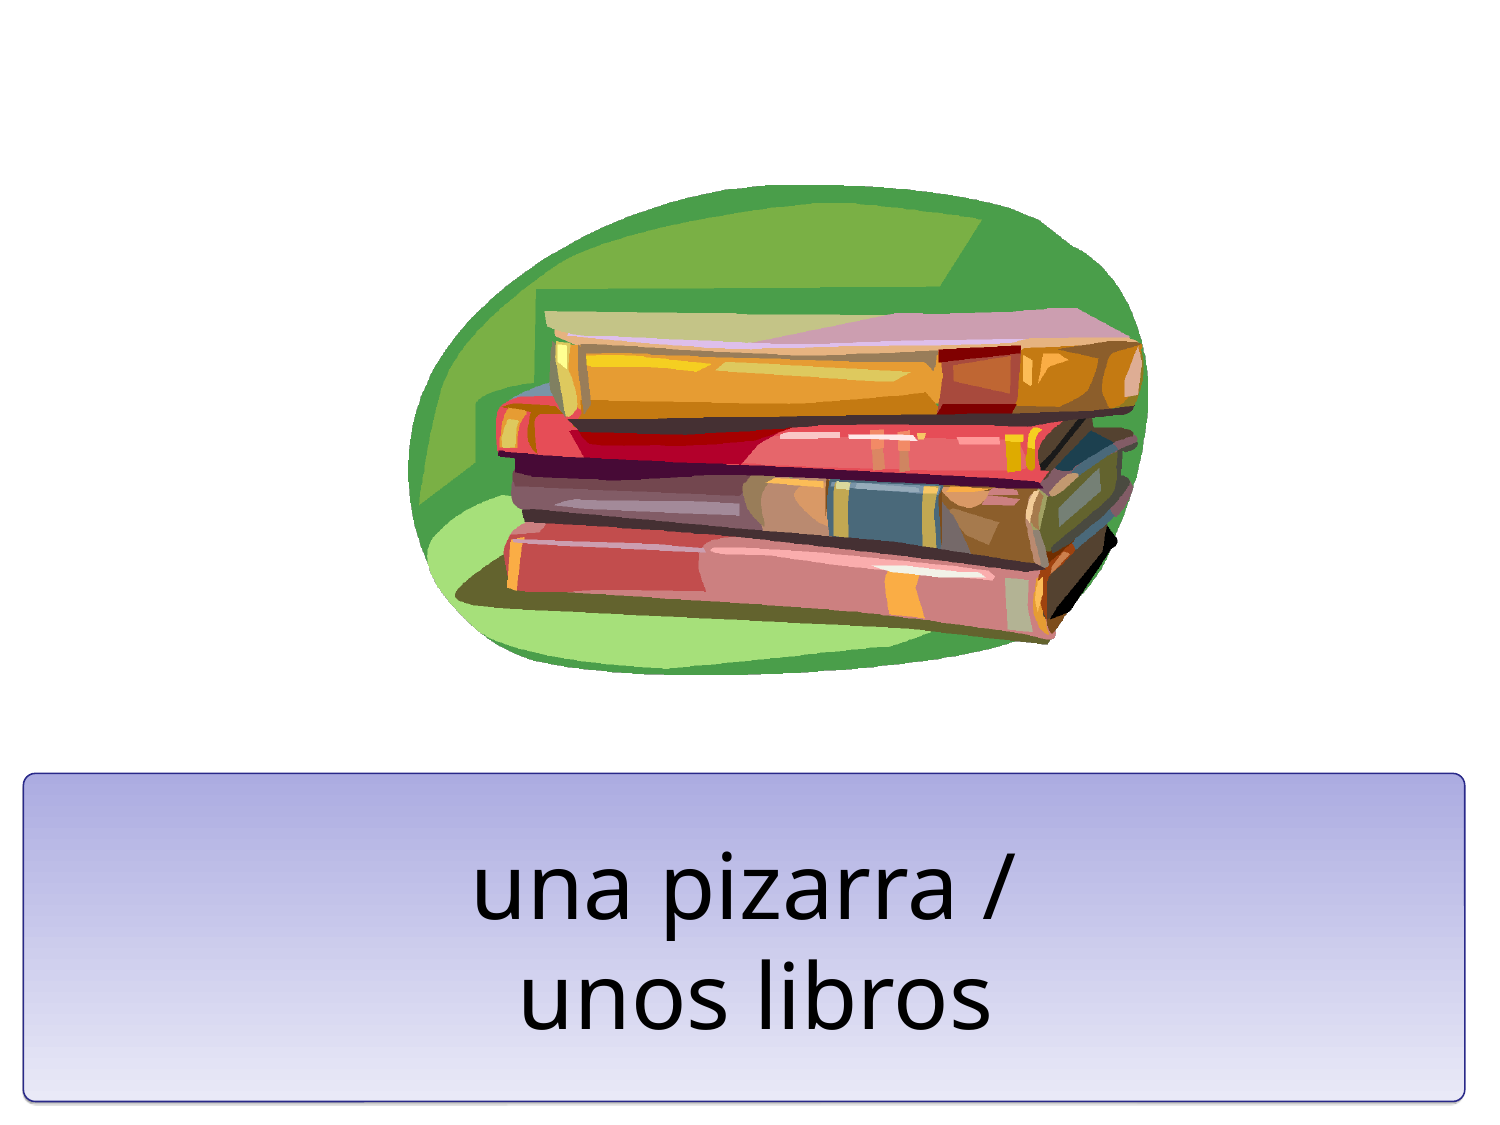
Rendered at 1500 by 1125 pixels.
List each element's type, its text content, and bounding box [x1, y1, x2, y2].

picture [398, 175, 1157, 684]
text_box una pizarra / unos libros [23, 773, 1465, 1102]
